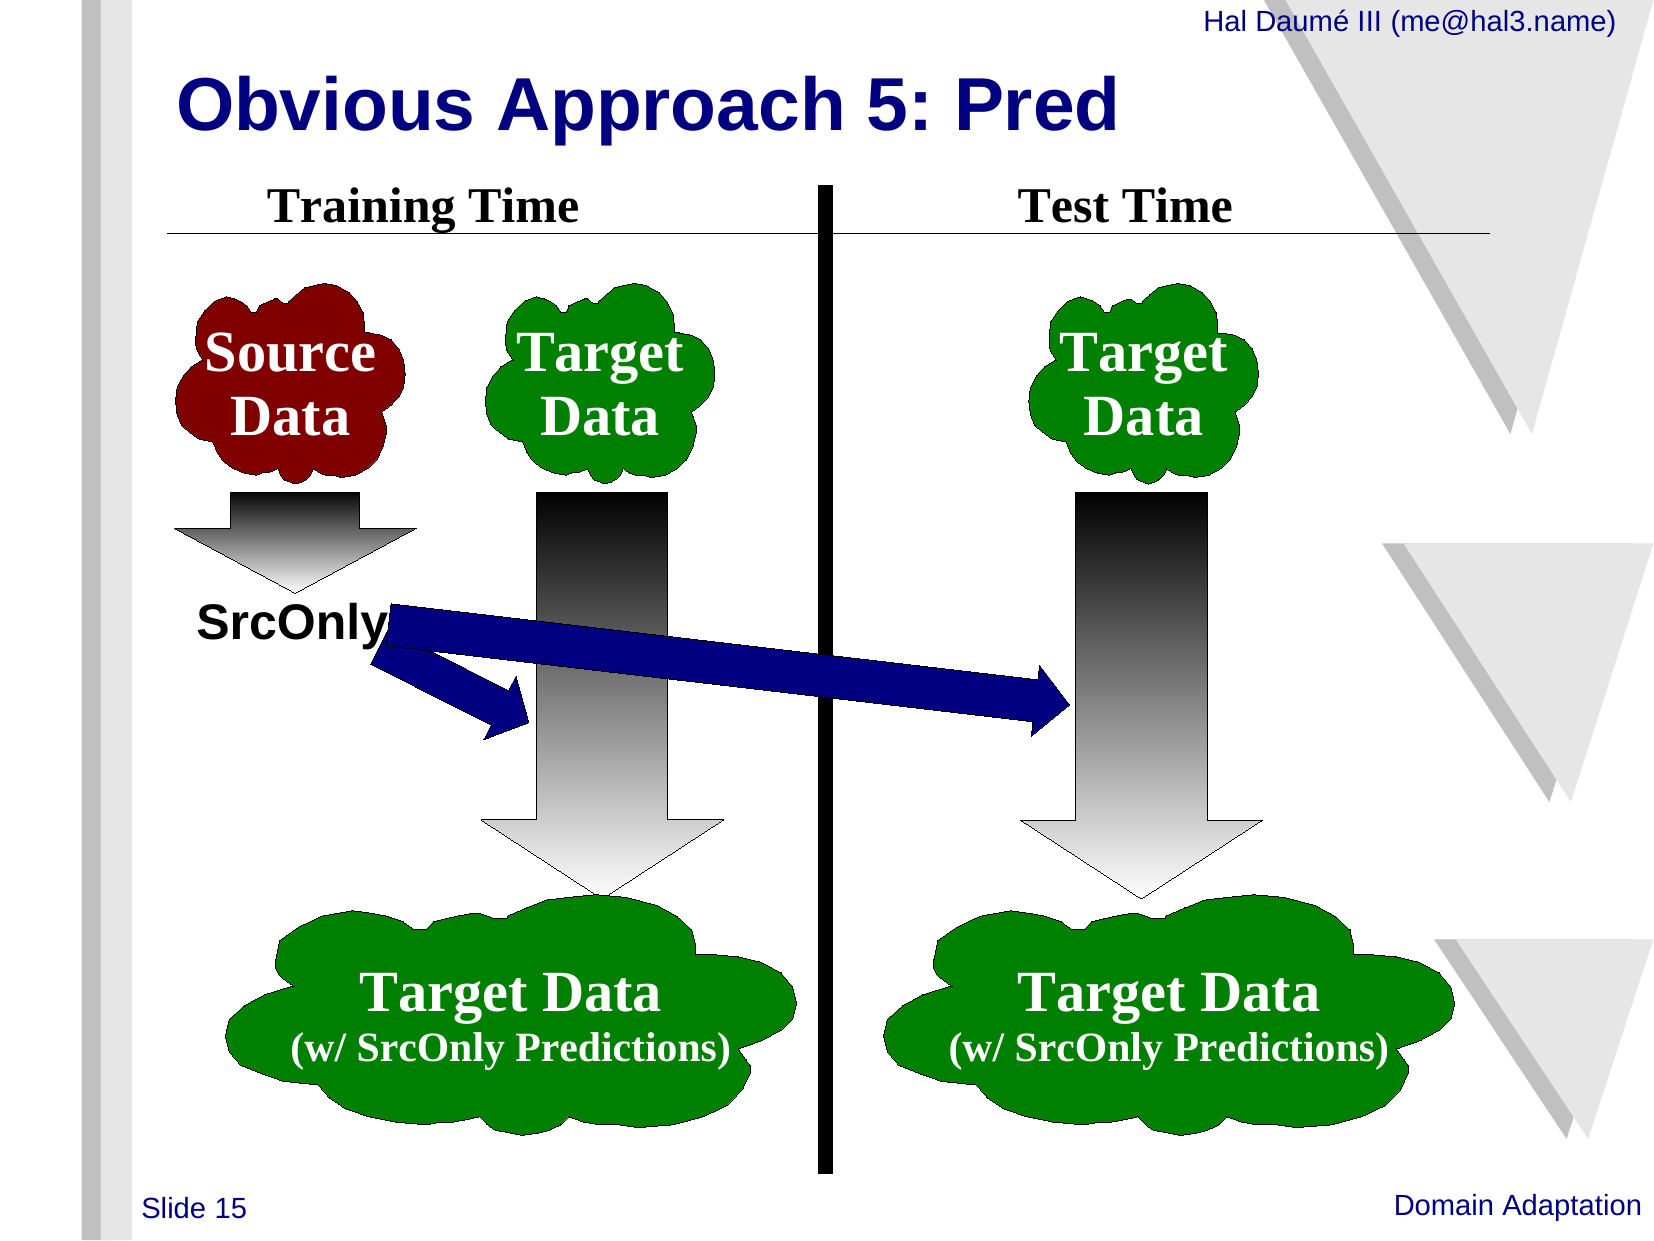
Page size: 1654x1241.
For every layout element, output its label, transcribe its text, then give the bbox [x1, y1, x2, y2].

text_box Target Data (w/ SrcOnly Predictions) [225, 894, 797, 1136]
text_box [174, 492, 417, 594]
text_box [370, 492, 1070, 895]
text_box [1020, 492, 1263, 899]
text_box Test Time [1017, 178, 1229, 233]
text_box SrcOnly [196, 594, 385, 651]
text_box Training Time [266, 178, 574, 233]
text_box Target Data [1028, 283, 1259, 485]
text_box Target Data [485, 283, 715, 484]
text_box Target Data (w/ SrcOnly Predictions) [883, 894, 1455, 1136]
title Obvious Approach 5: Pred [176, 44, 1509, 166]
text_box Source Data [175, 283, 406, 484]
